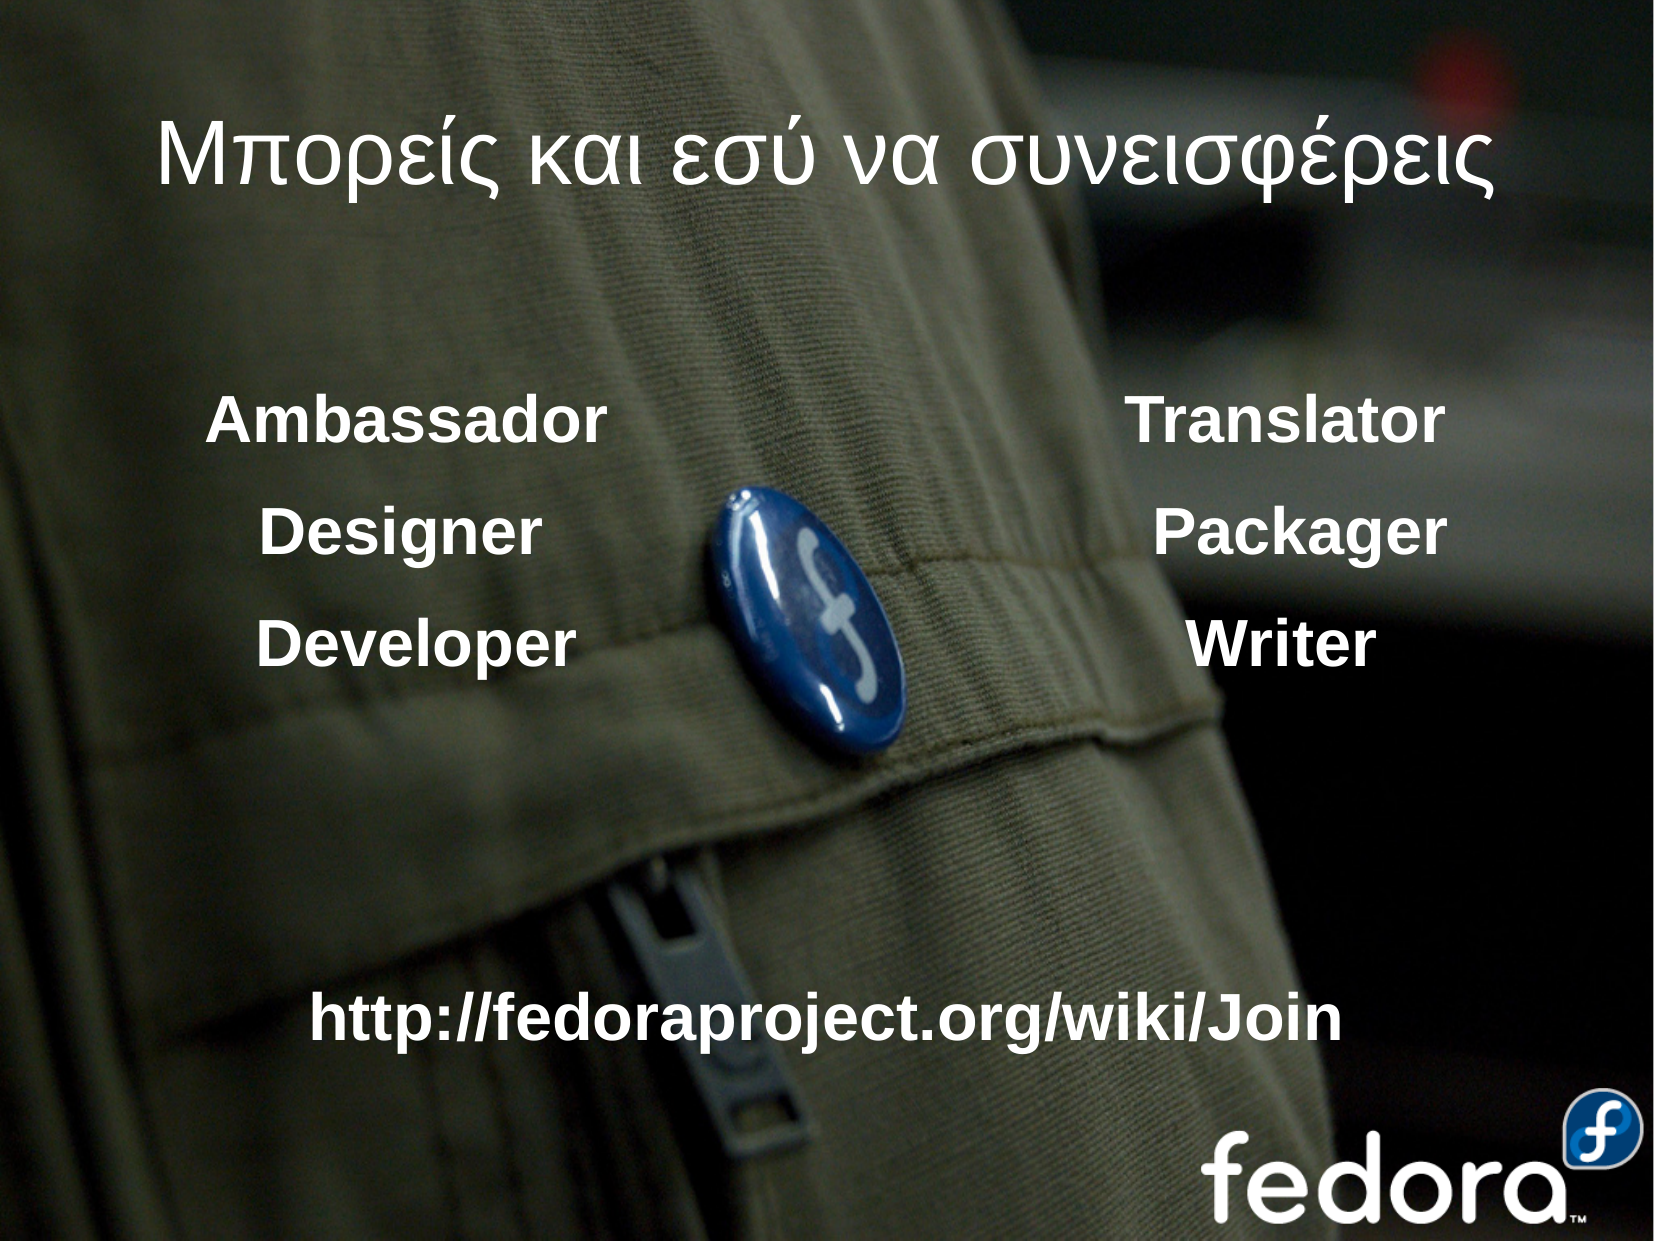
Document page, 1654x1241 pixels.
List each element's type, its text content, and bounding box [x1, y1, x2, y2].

picture [0, 0, 1654, 1241]
subtitle Ambassador Translator Designer Packager Developer Writer http://fedoraproject.org/wiki/Join [82, 290, 1571, 1109]
title Μπορείς και εσύ να συνεισφέρεις [82, 49, 1571, 257]
